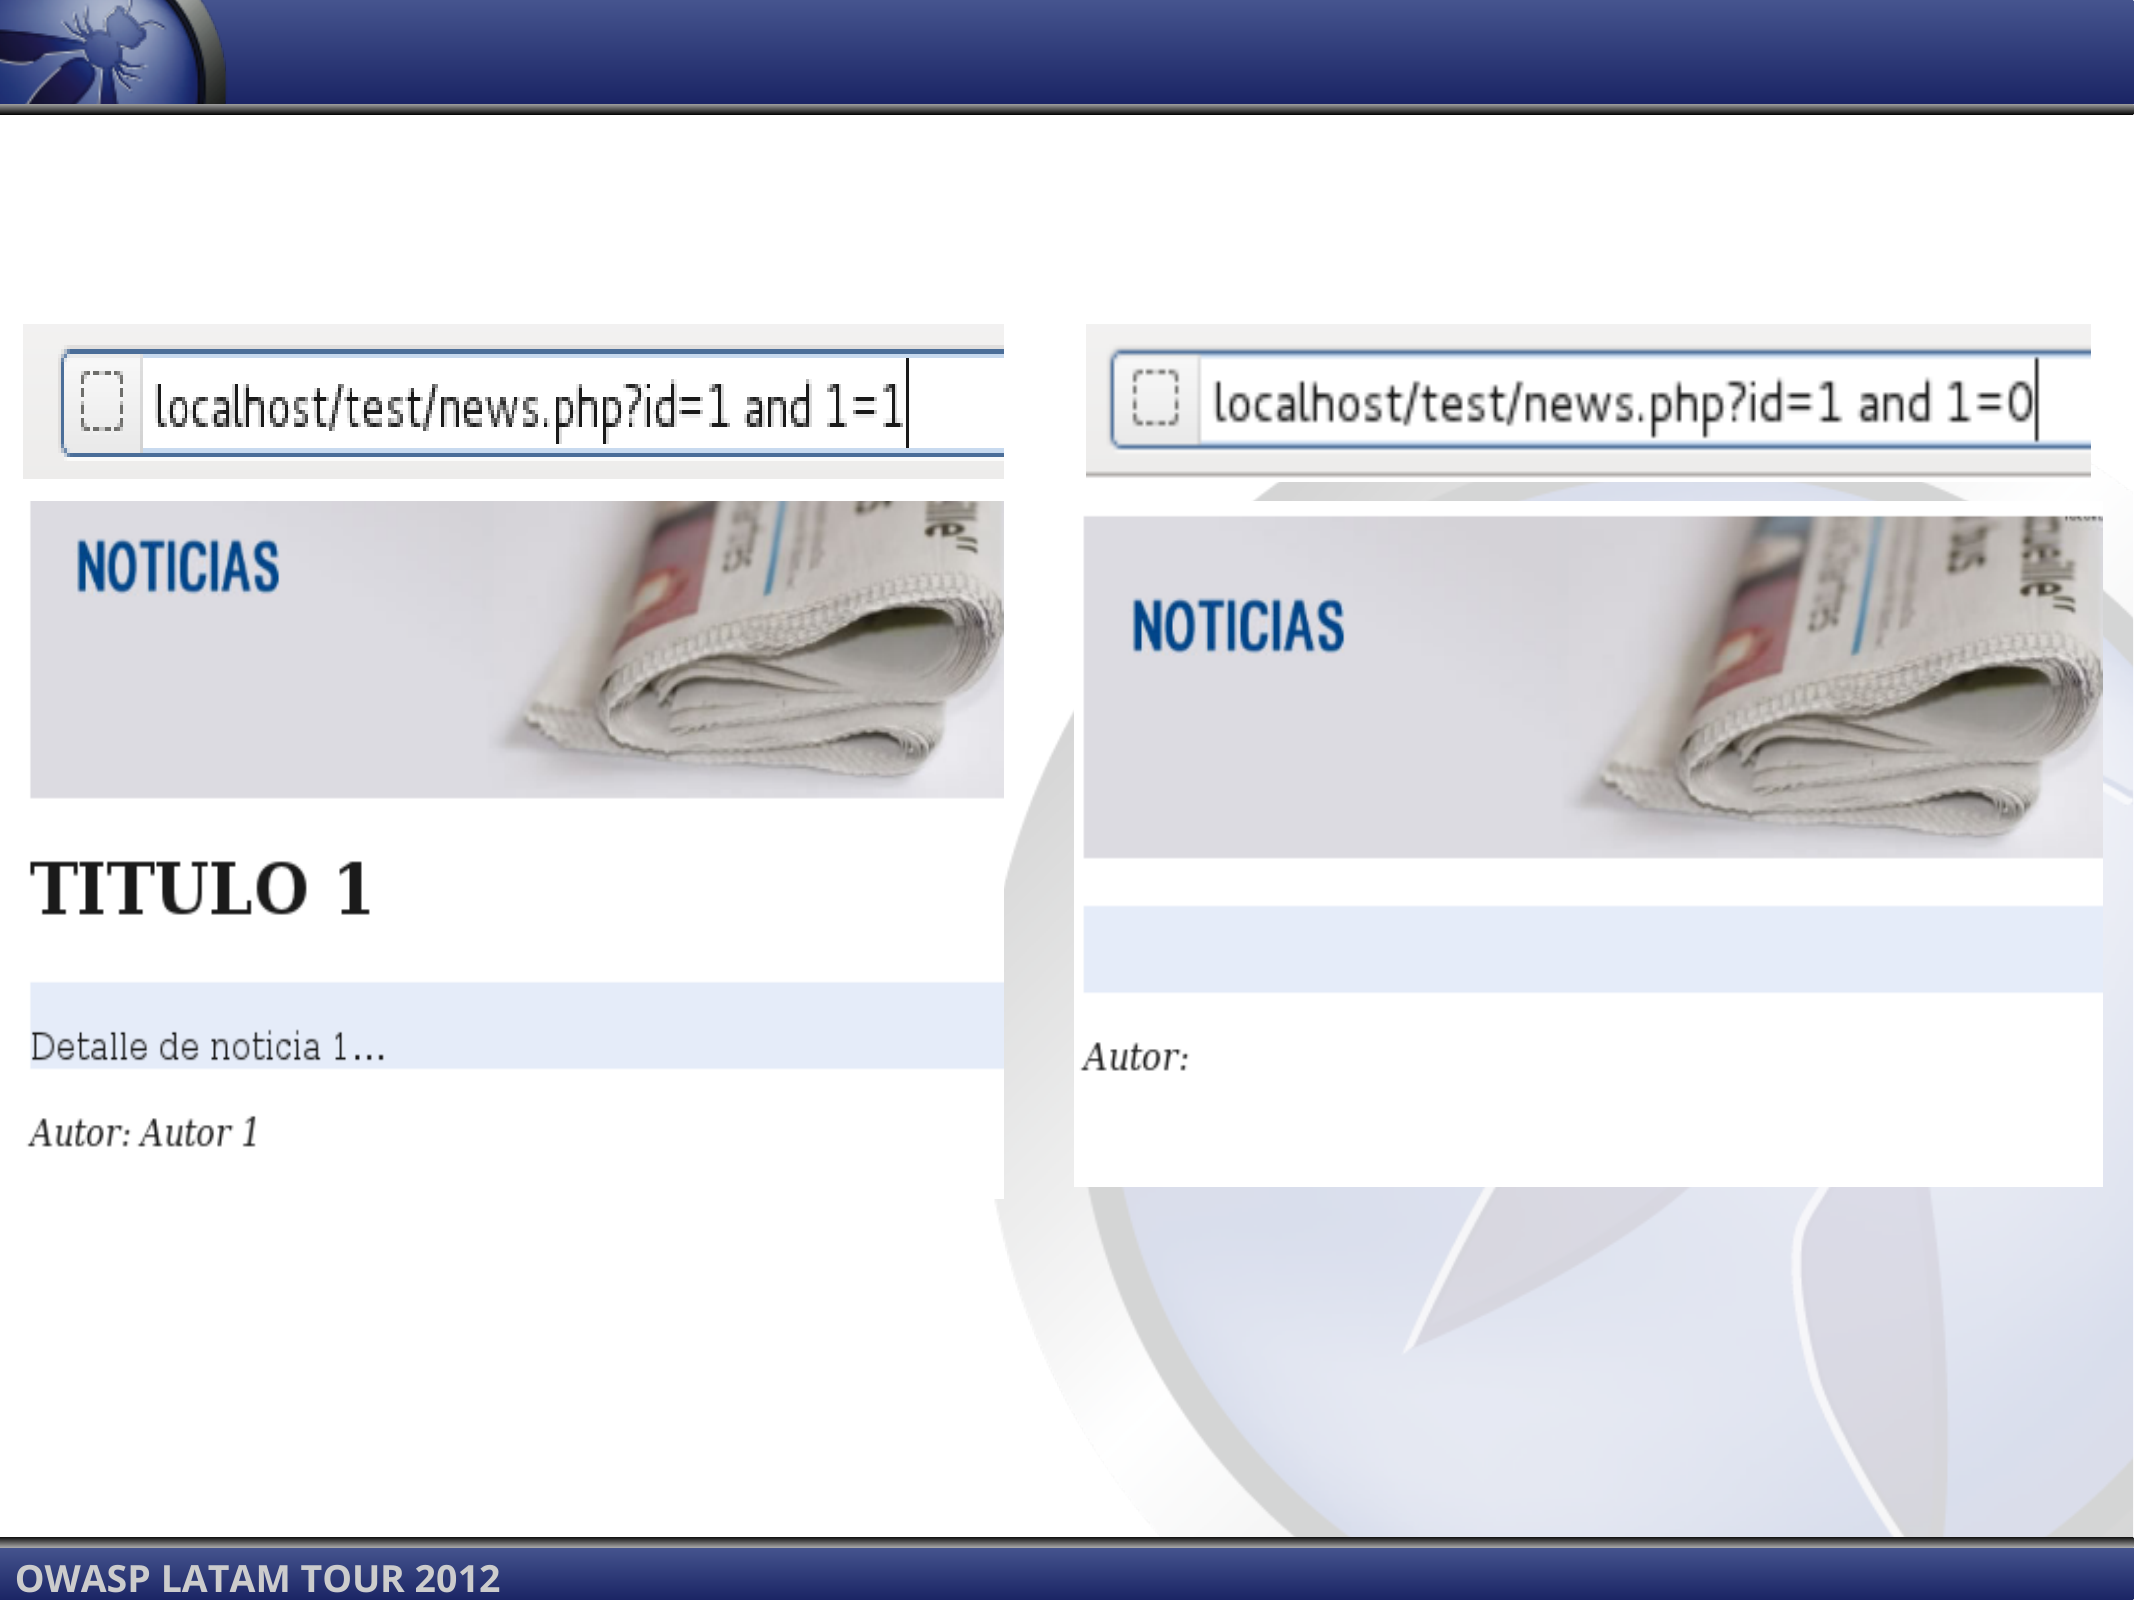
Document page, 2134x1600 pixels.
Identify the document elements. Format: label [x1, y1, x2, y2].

picture [0, 0, 228, 104]
picture [23, 324, 2134, 1600]
